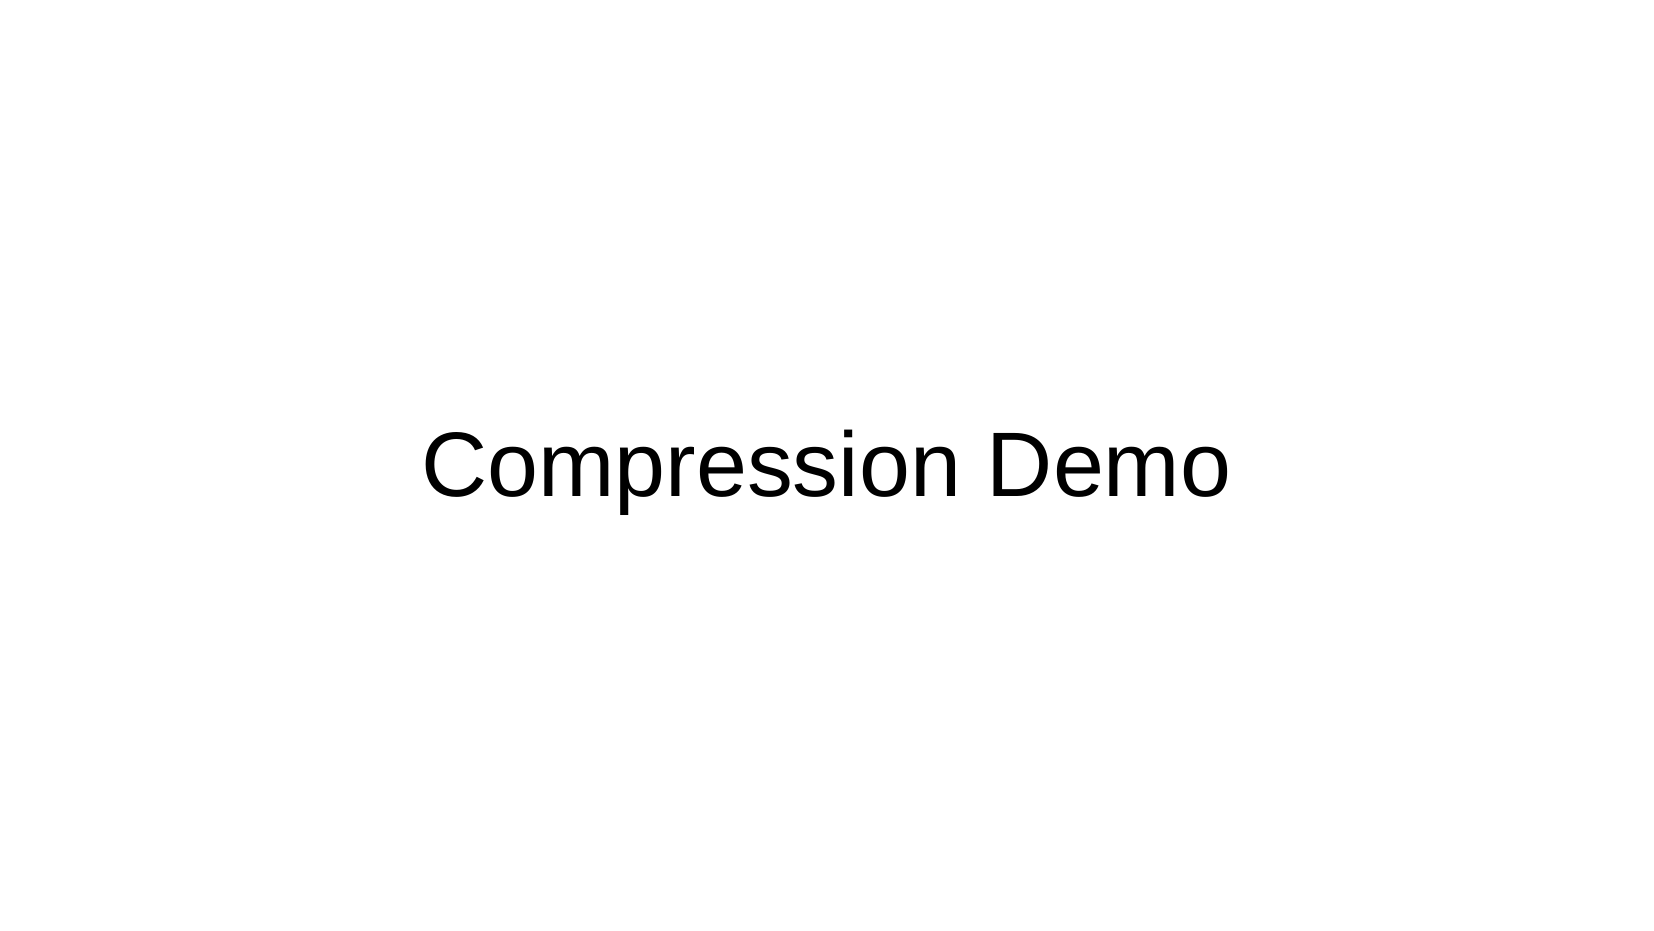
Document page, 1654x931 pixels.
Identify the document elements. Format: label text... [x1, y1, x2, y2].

title Compression Demo [82, 387, 1571, 543]
